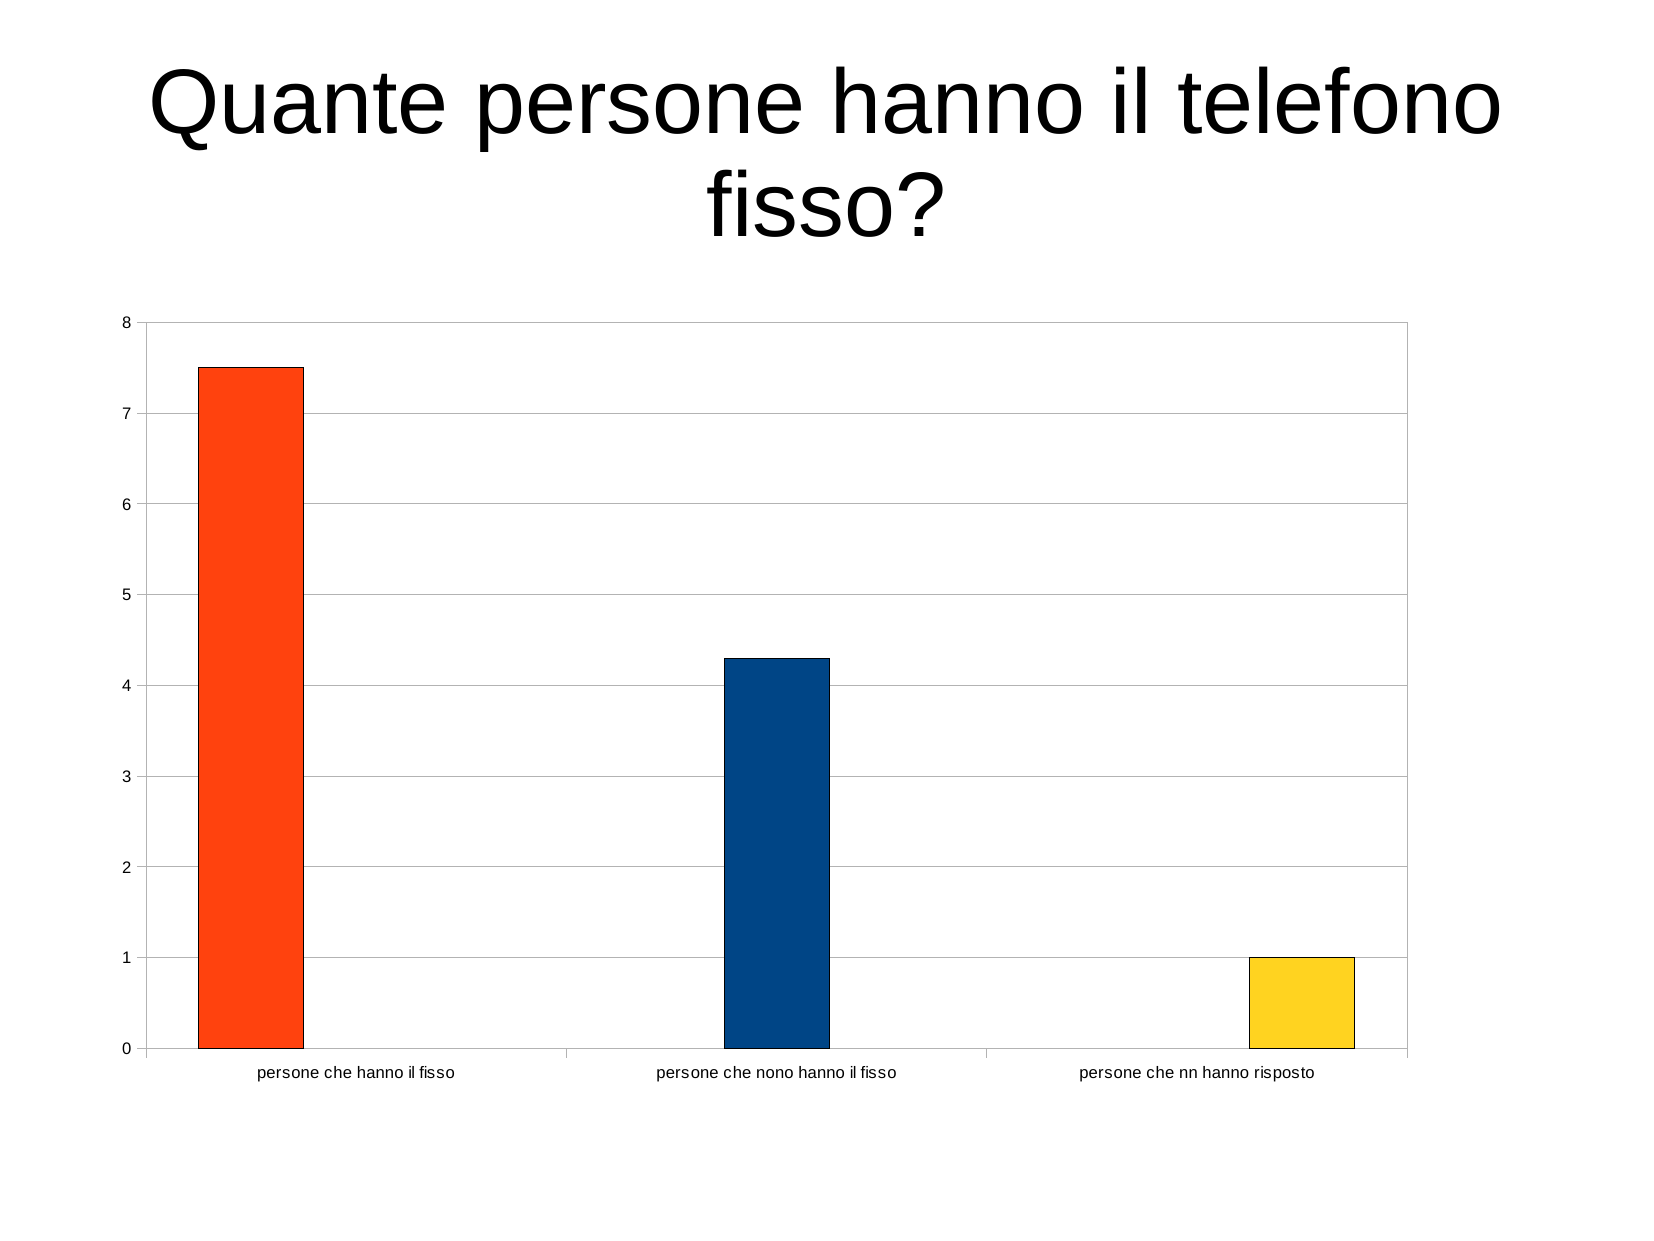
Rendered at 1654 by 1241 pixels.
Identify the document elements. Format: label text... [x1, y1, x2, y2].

chart [82, 290, 1571, 1109]
title Quante persone hanno il telefono fisso? [82, 50, 1571, 256]
